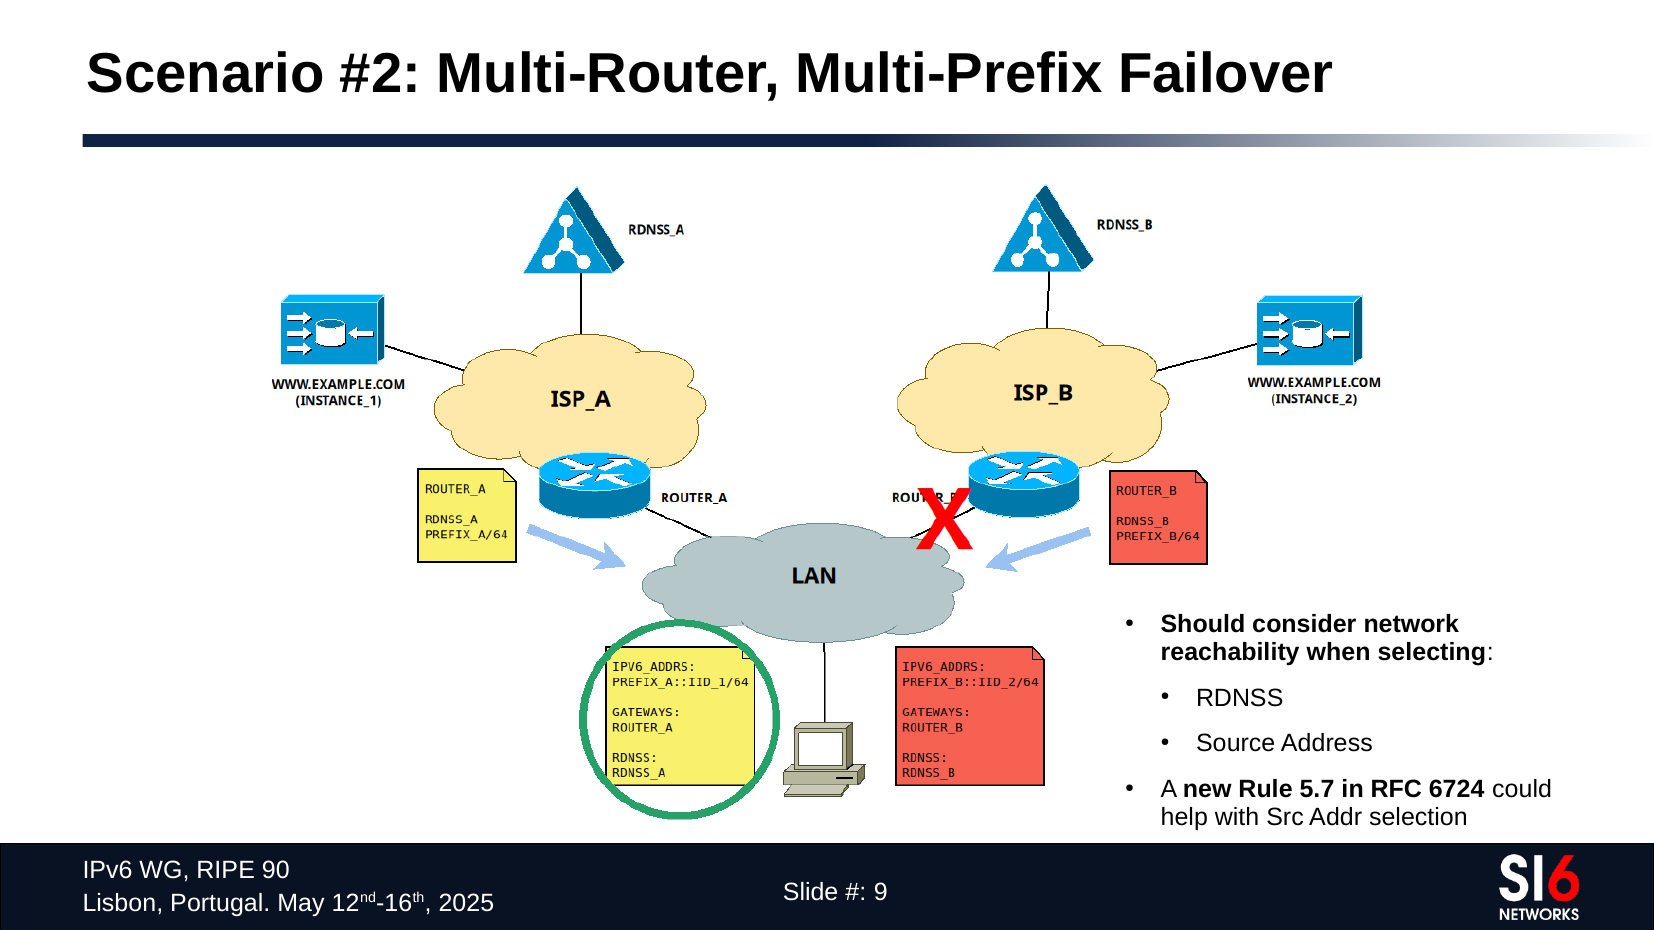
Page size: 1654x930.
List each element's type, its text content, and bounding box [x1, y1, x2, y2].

picture [1499, 854, 1579, 920]
picture [271, 183, 1381, 820]
title Scenario #2: Multi-Router, Multi-Prefix Failover [86, 22, 1575, 124]
text_box Should consider network reachability when selecting: RDNSS Source Address A new Rule 5.7 in RFC 6724 could help with Src Addr selection [1110, 602, 1621, 838]
